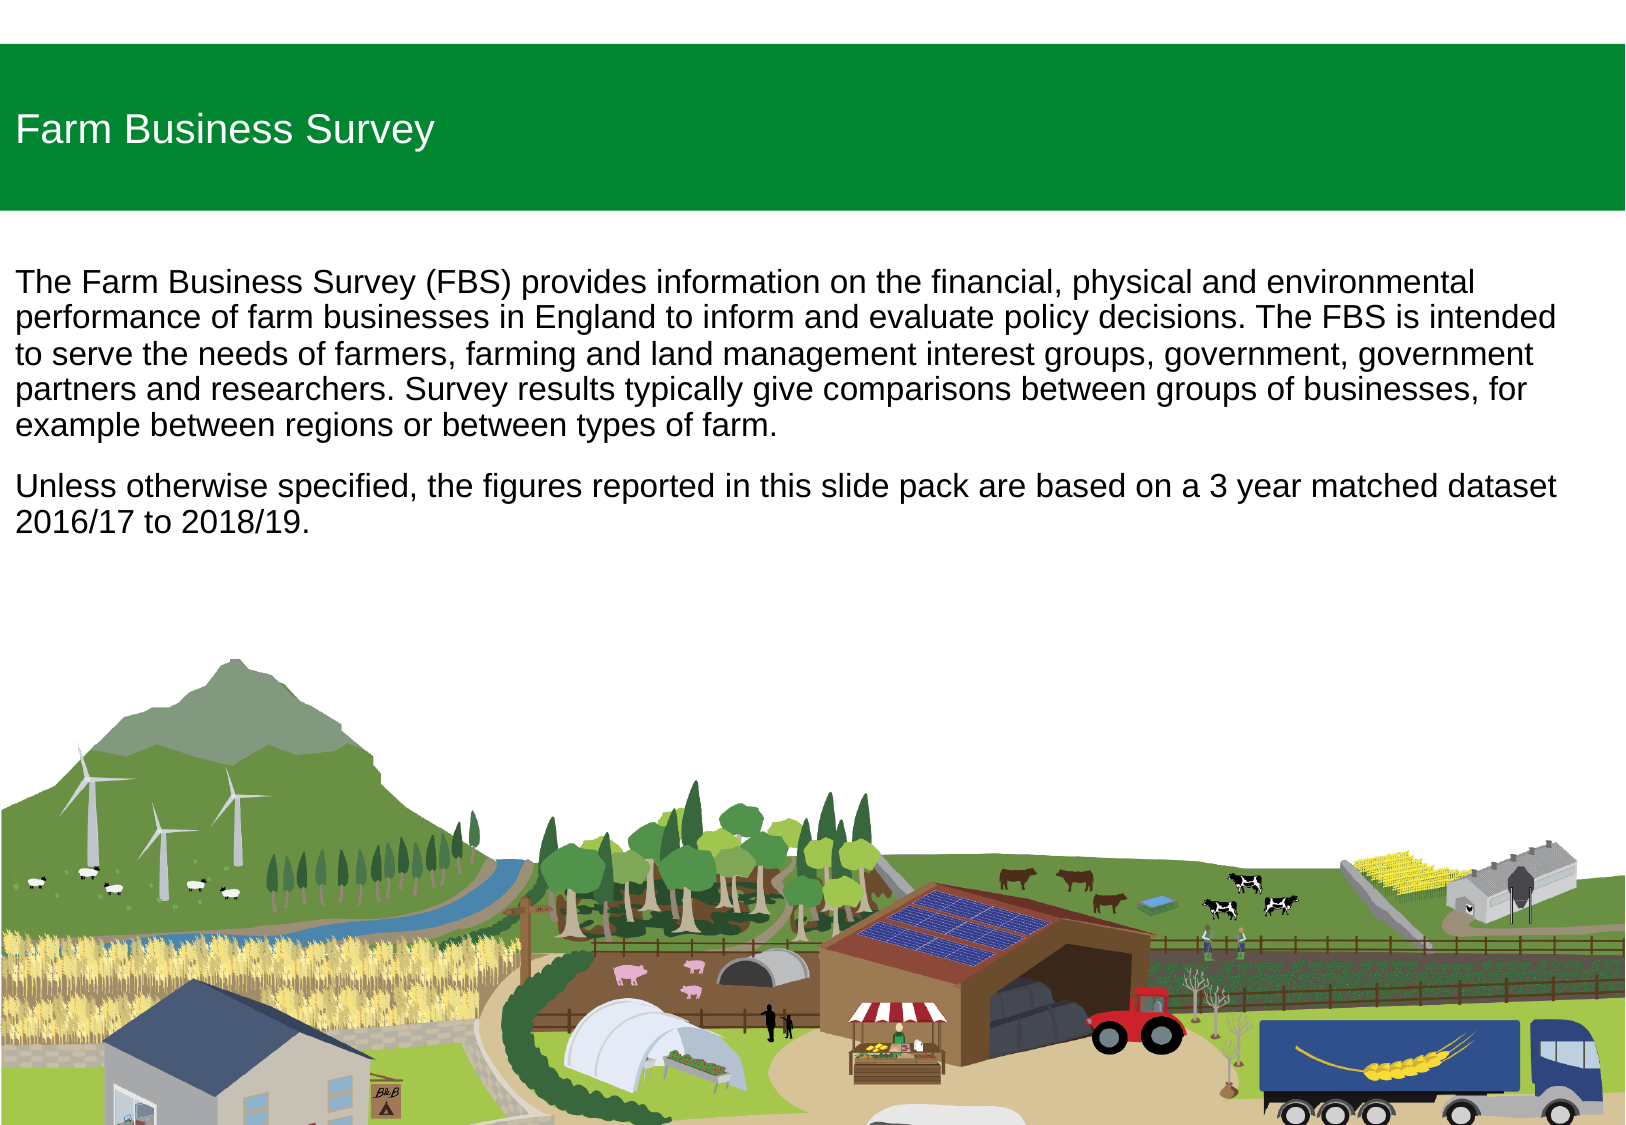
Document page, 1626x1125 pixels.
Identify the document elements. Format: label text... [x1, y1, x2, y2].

text_box Farm Business Survey [0, 43, 1625, 211]
text_box The Farm Business Survey (FBS) provides information on the financial, physical and environmental performance of farm businesses in England to inform and evaluate policy decisions. The FBS is intended to serve the needs of farmers, farming and land management interest groups, government, government partners and researchers. Survey results typically give comparisons between groups of businesses, for example between regions or between types of farm. Unless otherwise specified, the figures reported in this slide pack are based on a 3 year matched dataset 2016/17 to 2018/19. [0, 256, 1605, 572]
picture [0, 659, 1625, 1125]
